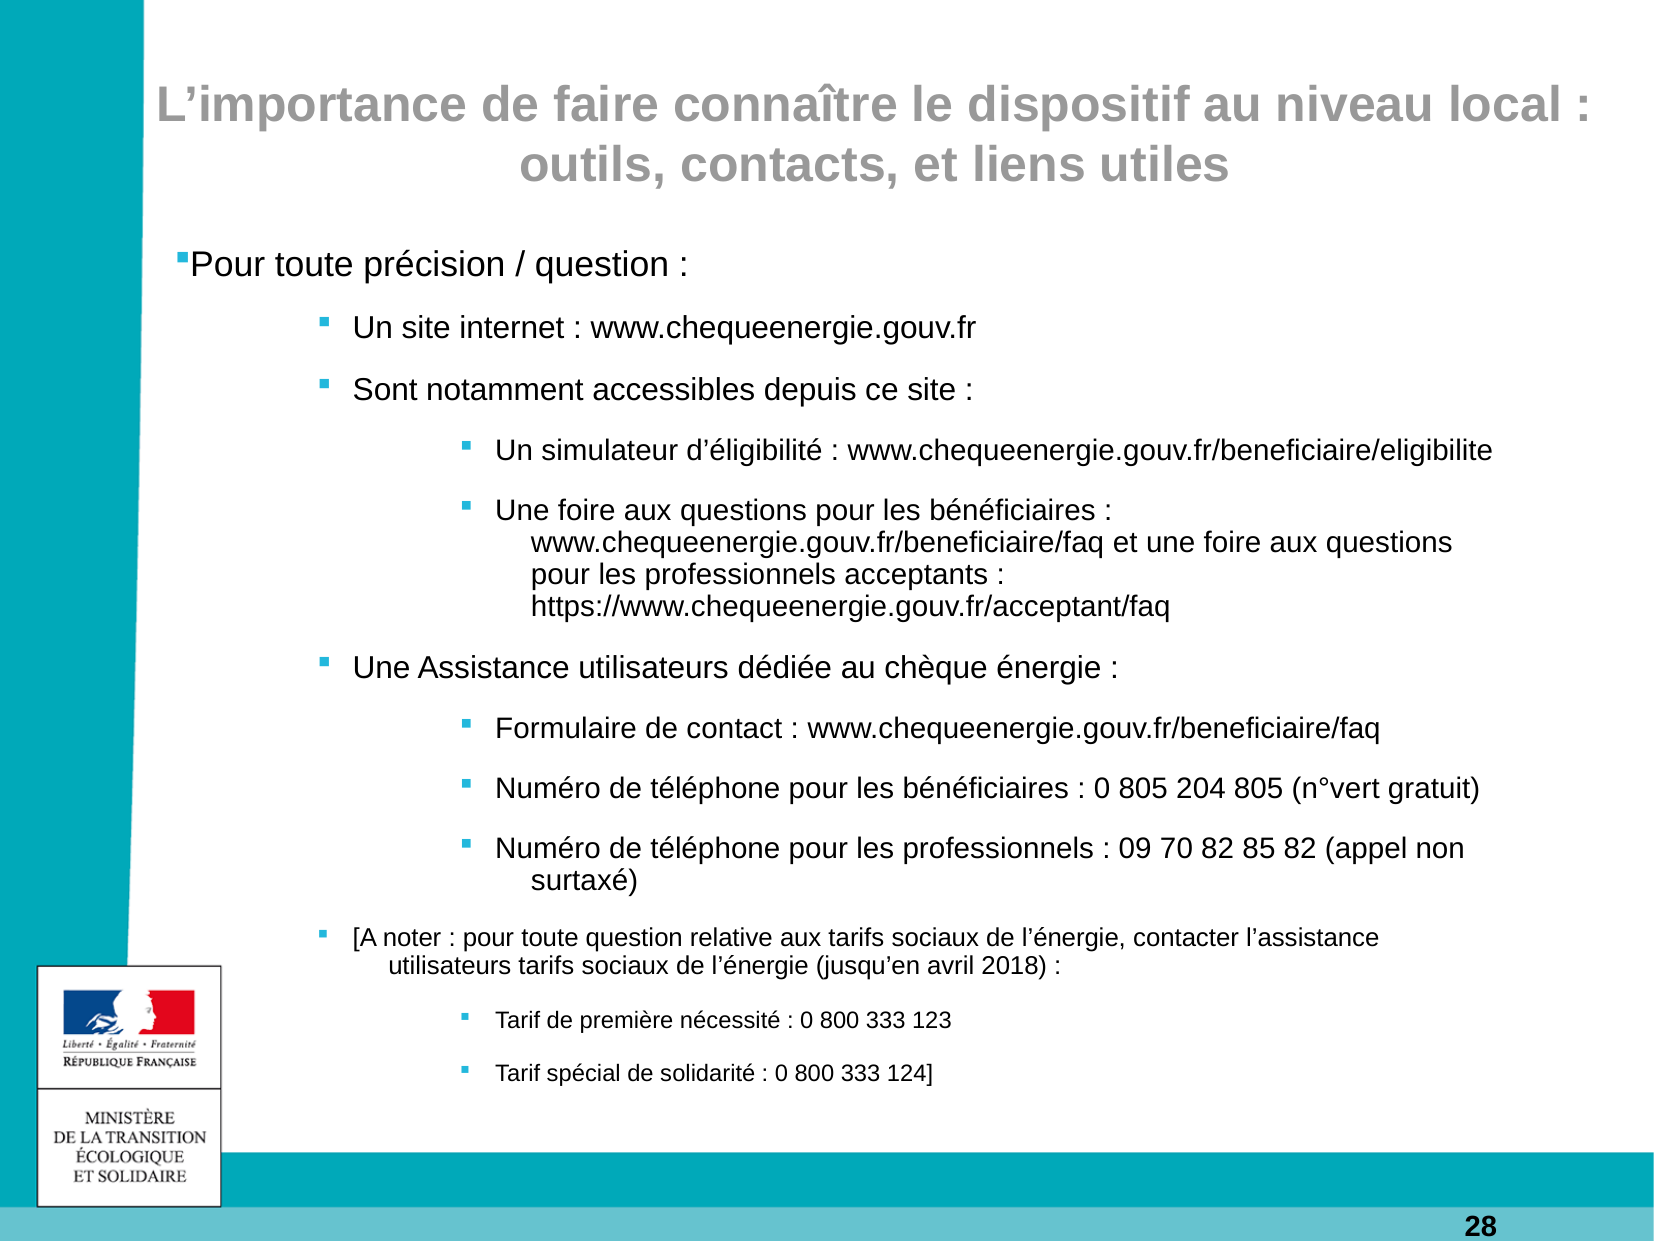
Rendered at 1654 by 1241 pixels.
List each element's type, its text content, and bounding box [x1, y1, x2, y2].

list Pour toute précision / question : Un site internet : www.chequeenergie.gouv.fr Sont notamment accessibles depuis ce site : Un simulateur d’éligibilité : www.chequeenergie.gouv.fr/beneficiaire/eligibilite Une foire aux questions pour les bénéficiaires : www.chequeenergie.gouv.fr/beneficiaire/faq et une foire aux questions pour les professionnels acceptants : https://www.chequeenergie.gouv.fr/acceptant/faq Une Assistance utilisateurs dédiée au chèque énergie : Formulaire de contact : www.chequeenergie.gouv.fr/beneficiaire/faq Numéro de téléphone pour les bénéficiaires : 0 805 204 805 (n°vert gratuit) Numéro de téléphone pour les professionnels : 09 70 82 85 82 (appel non surtaxé) [A noter : pour toute question relative aux tarifs sociaux de l’énergie, contacter l’assistance utilisateurs tarifs sociaux de l’énergie (jusqu’en avril 2018) : Tarif de première nécessité : 0 800 333 123 Tarif spécial de solidarité : 0 800 333 124] [174, 240, 1504, 1103]
title L’importance de faire connaître le dispositif au niveau local : outils, contacts, et liens utiles [131, 28, 1620, 236]
text_box [1464, 1207, 1629, 1241]
